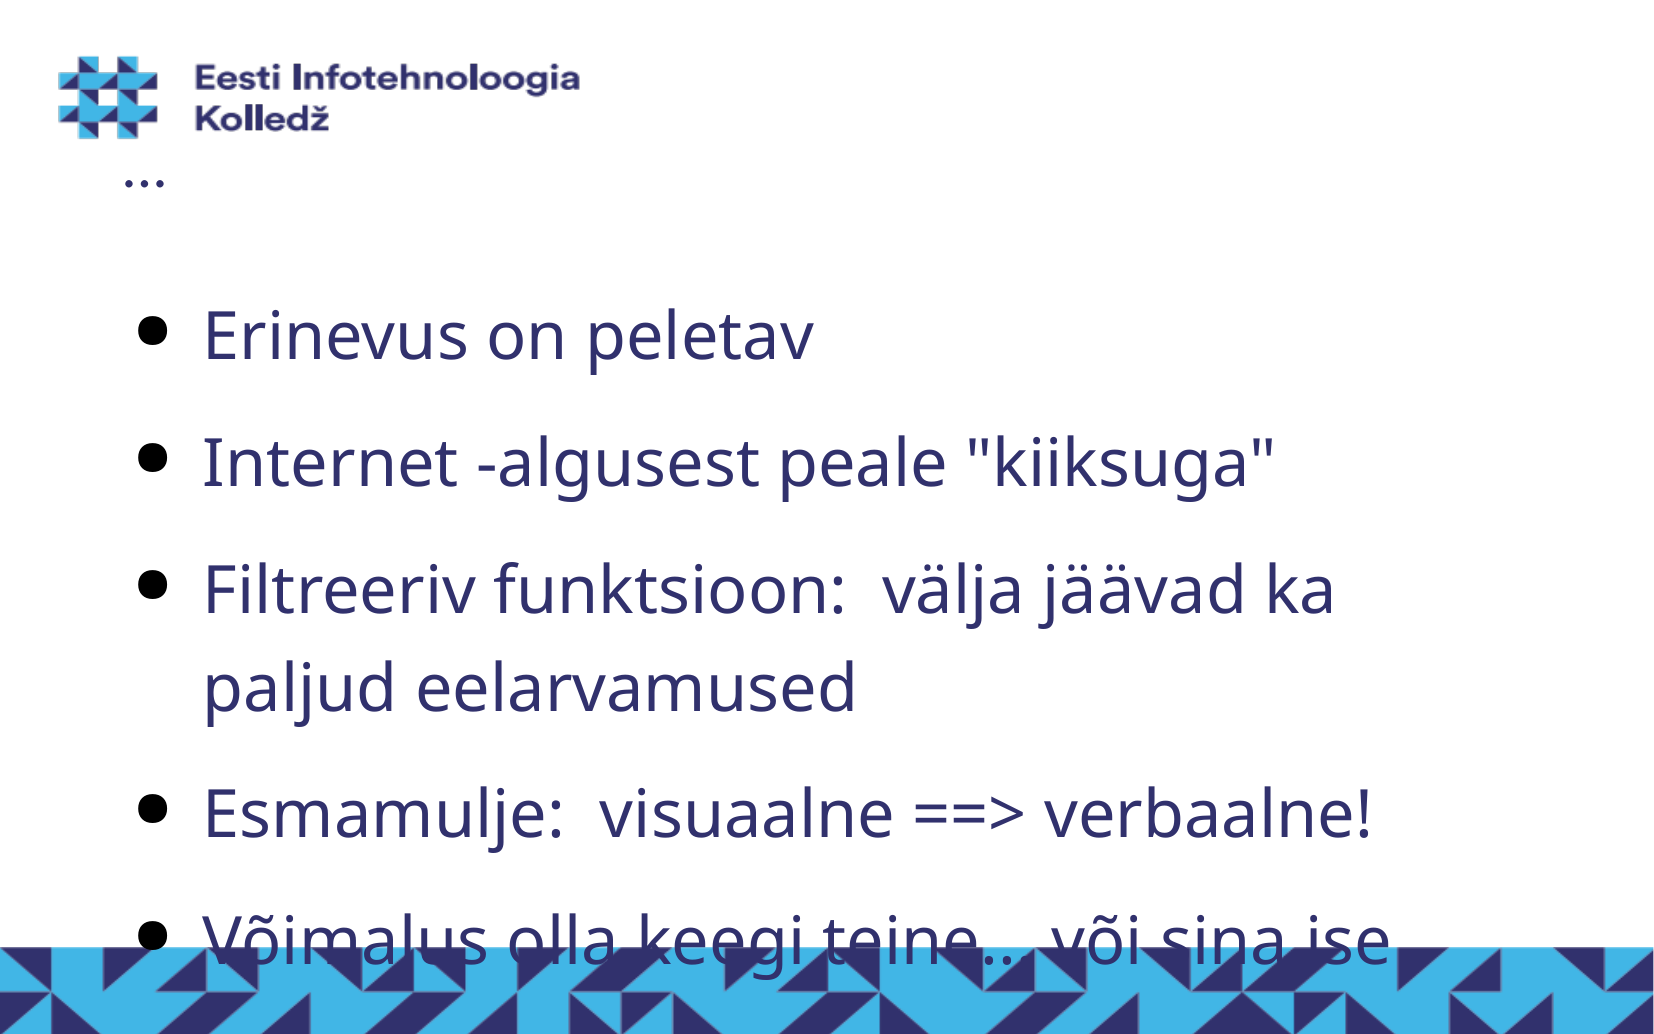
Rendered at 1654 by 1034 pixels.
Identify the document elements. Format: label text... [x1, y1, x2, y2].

list Erinevus on peletav Internet -algusest peale "kiiksuga" Filtreeriv funktsioon: välja jäävad ka paljud eelarvamused Esmamulje: visuaalne ==> verbaalne! Võimalus olla keegi teine... või sina ise [121, 287, 1533, 938]
title ... [121, 82, 1533, 262]
